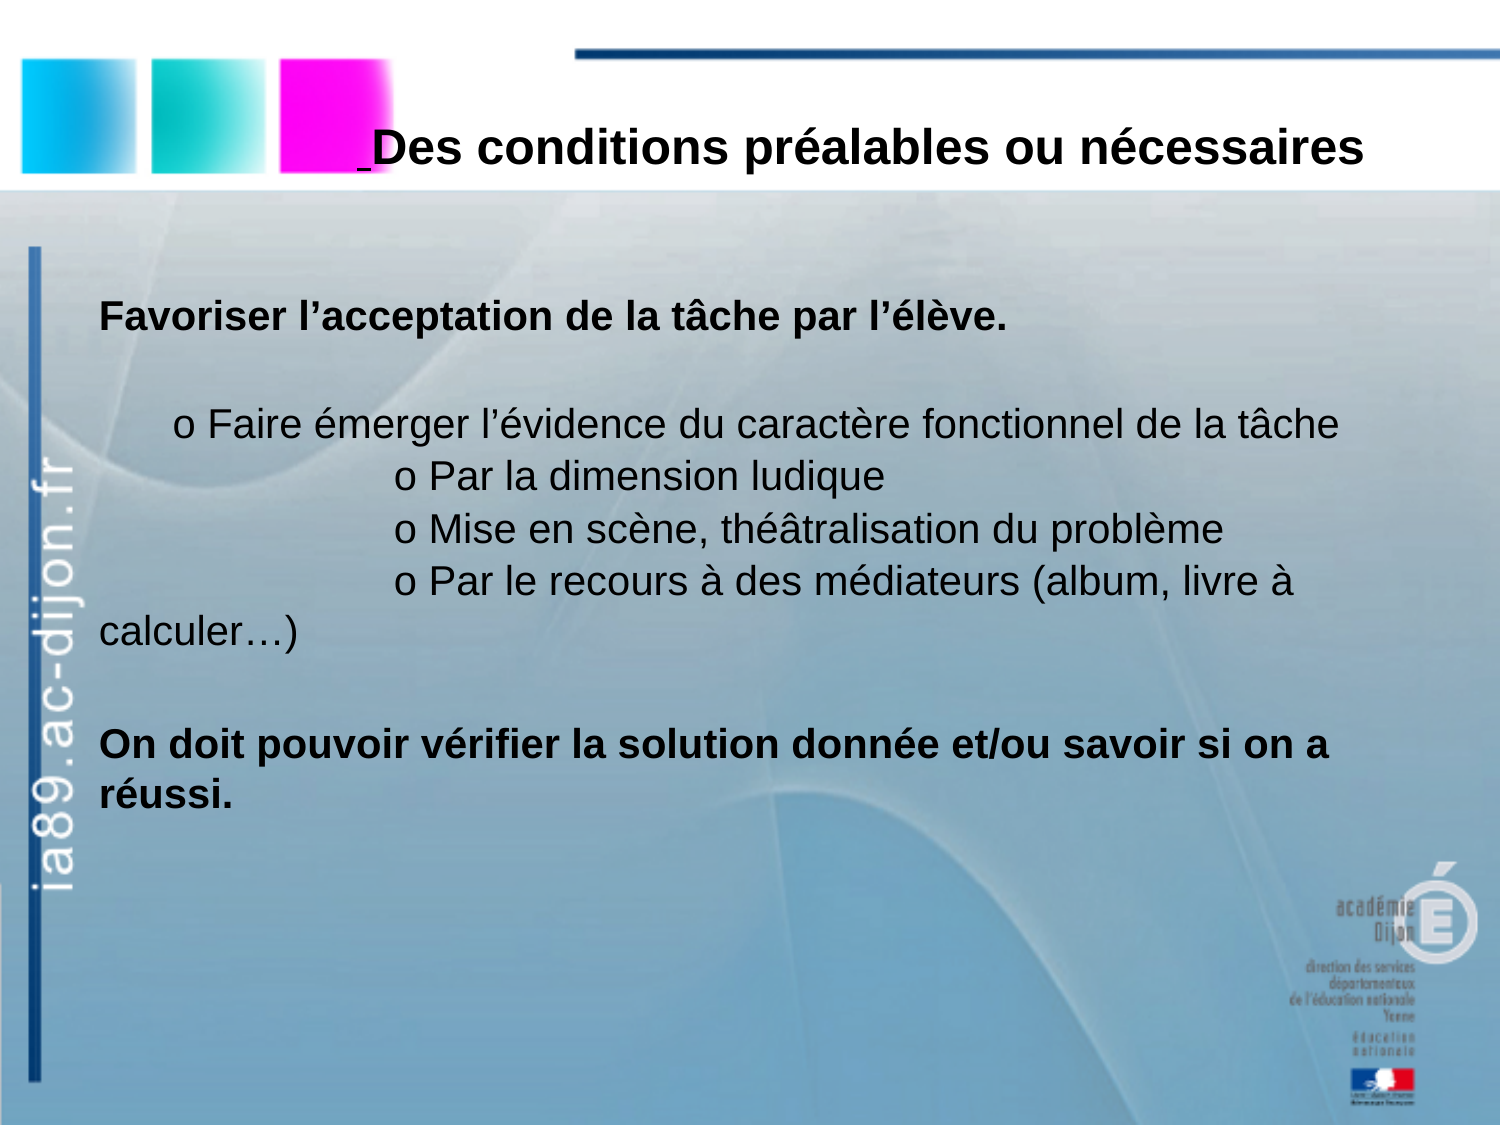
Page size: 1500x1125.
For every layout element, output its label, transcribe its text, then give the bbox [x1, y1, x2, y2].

subtitle Favoriser l’acceptation de la tâche par l’élève. o Faire émerger l’évidence du caractère fonctionnel de la tâche o Par la dimension ludique o Mise en scène, théâtralisation du problème o Par le recours à des médiateurs (album, livre à calculer…) On doit pouvoir vérifier la solution donnée et/ou savoir si on a réussi. [98, 285, 1406, 923]
picture [0, 0, 1500, 1125]
title Des conditions préalables ou nécessaires [342, 47, 1447, 183]
